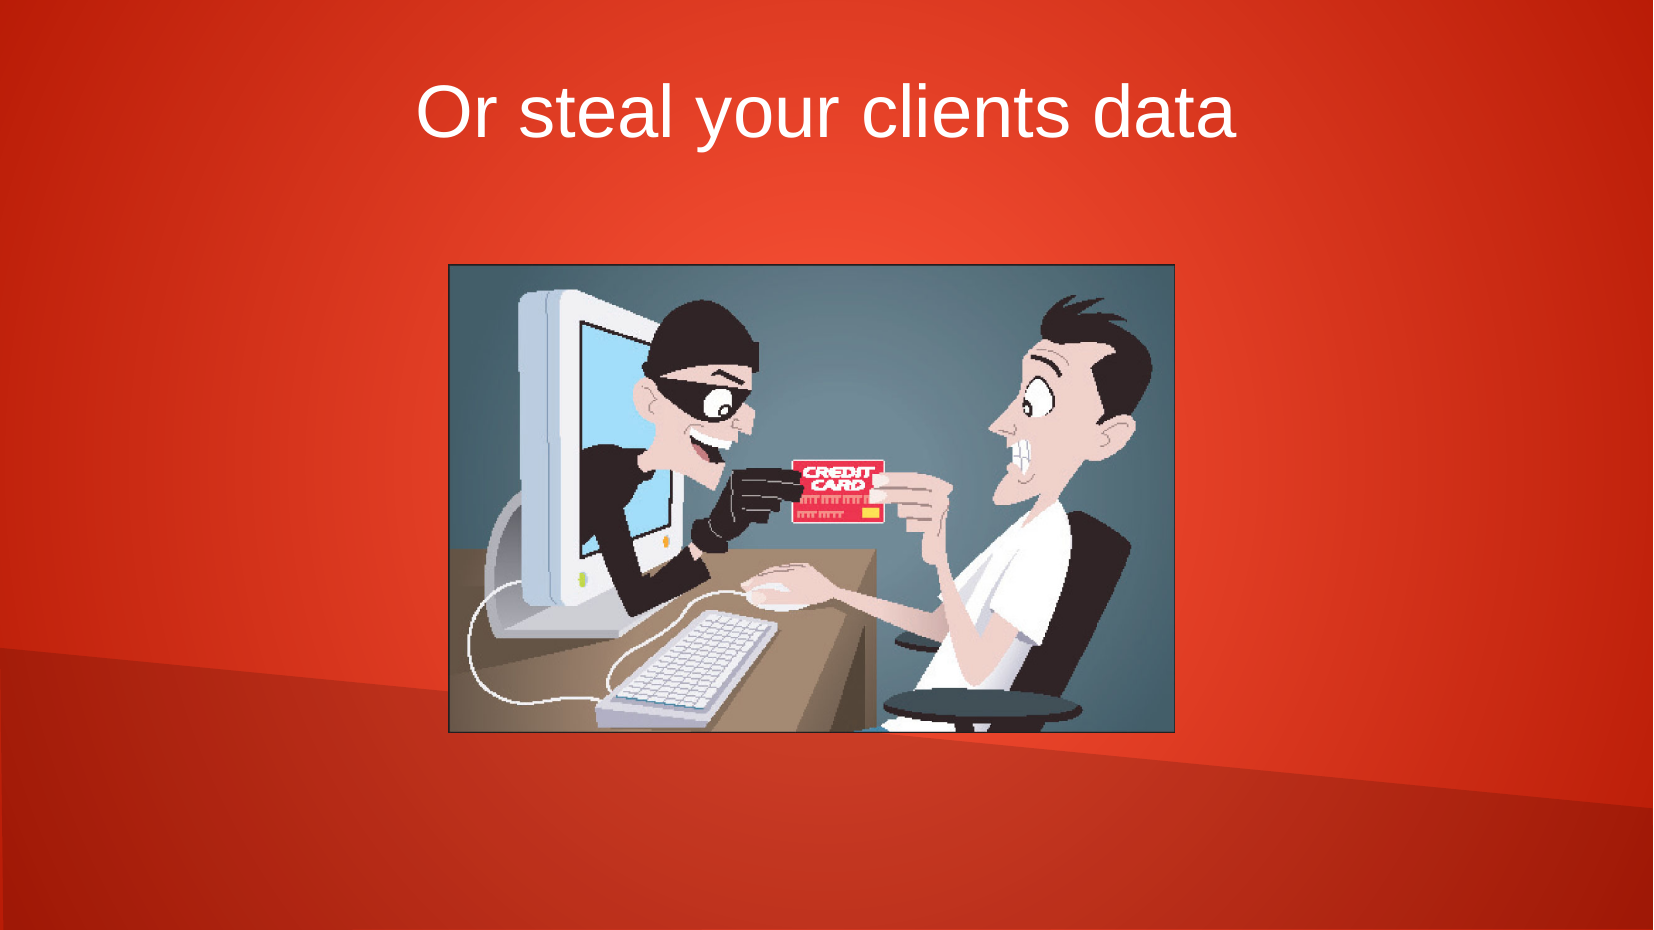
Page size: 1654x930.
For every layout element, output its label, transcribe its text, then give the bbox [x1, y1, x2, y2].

picture [448, 264, 1175, 733]
title Or steal your clients data [82, 35, 1571, 189]
